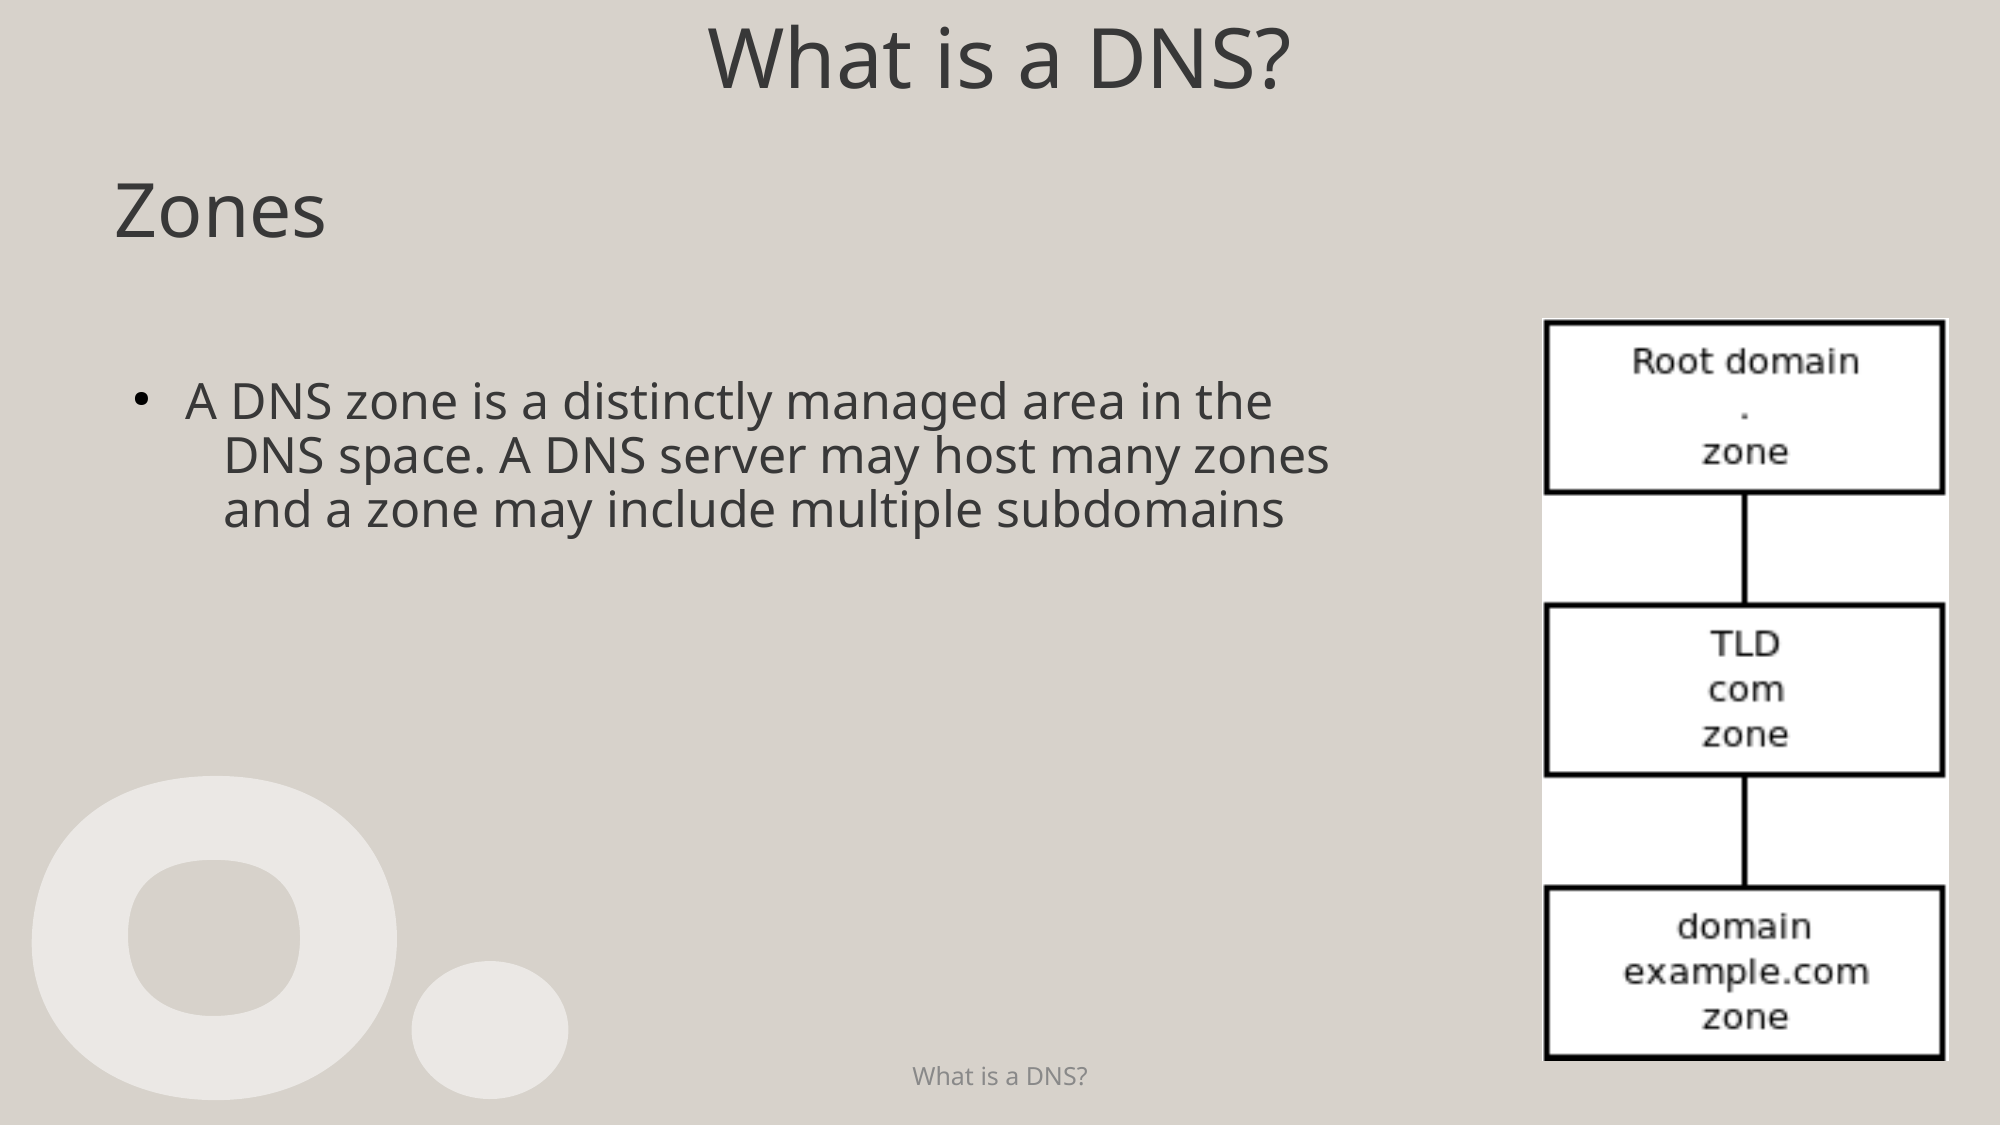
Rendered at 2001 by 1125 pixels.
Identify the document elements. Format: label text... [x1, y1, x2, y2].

picture [1542, 318, 1949, 1061]
footer What is a DNS? [662, 1045, 1338, 1105]
list Zones A DNS zone is a distinctly managed area in the DNS space. A DNS server may host many zones and a zone may include multiple subdomains [99, 165, 1382, 969]
title What is a DNS? [0, 5, 2000, 119]
